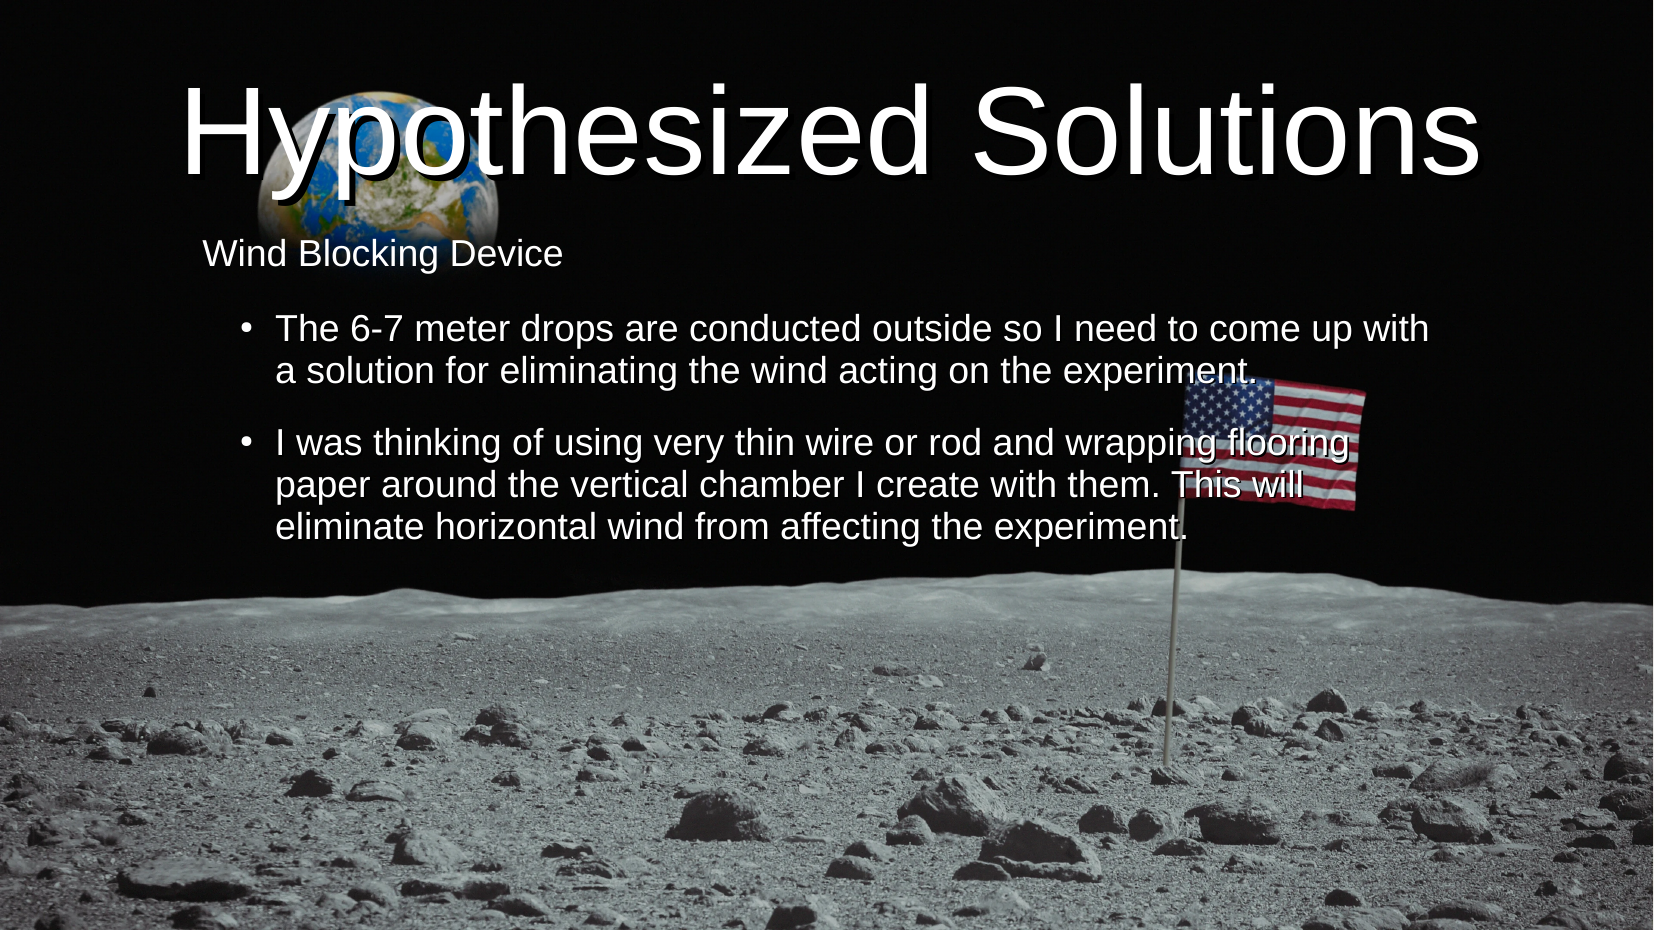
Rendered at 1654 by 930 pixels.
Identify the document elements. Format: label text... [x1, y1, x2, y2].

picture [0, 0, 1654, 930]
text_box Wind Blocking Device [187, 225, 1013, 338]
title Hypothesized Solutions [87, 37, 1576, 226]
text_box The 6-7 meter drops are conducted outside so I need to come up with a solution for eliminating the wind acting on the experiment. I was thinking of using very thin wire or rod and wrapping flooring paper around the vertical chamber I create with them. This will eliminate horizontal wind from affecting the experiment. [225, 300, 1463, 901]
